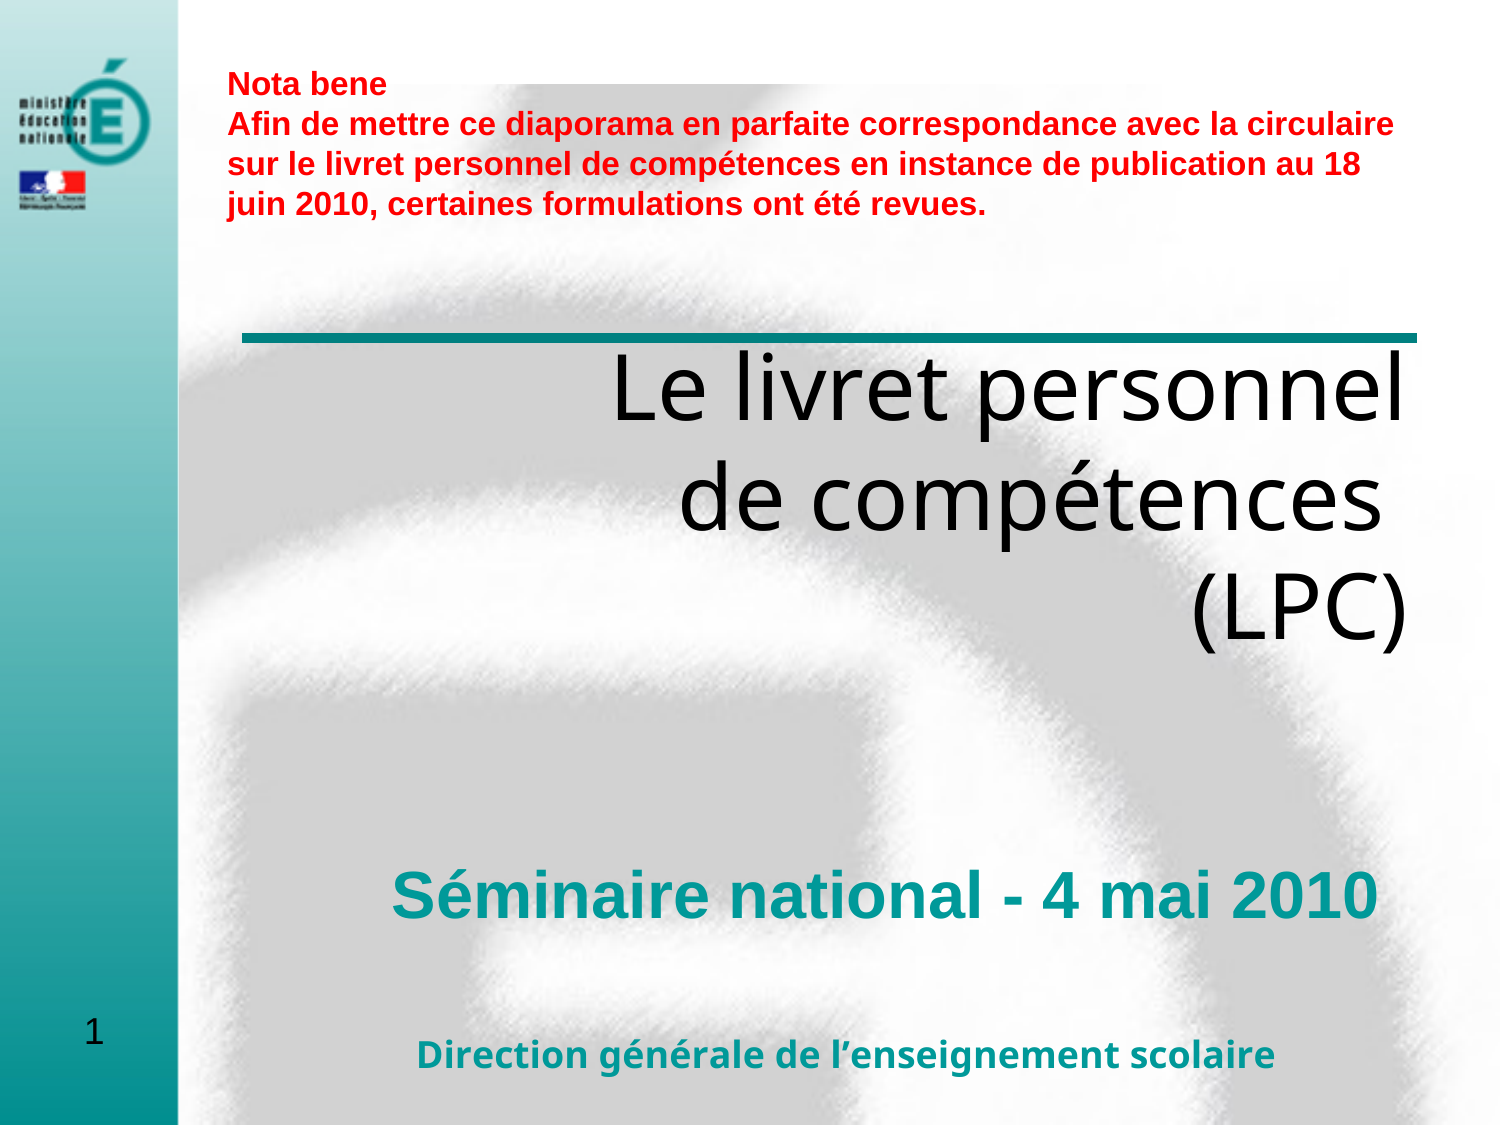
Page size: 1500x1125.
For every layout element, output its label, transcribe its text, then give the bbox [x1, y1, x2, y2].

text_box Nota bene Afin de mettre ce diaporama en parfaite correspondance avec la circulaire sur le livret personnel de compétences en instance de publication au 18 juin 2010, certaines formulations ont été revues. [212, 54, 1436, 230]
text_box Direction générale de l’enseignement scolaire [391, 1023, 1292, 1084]
title Le livret personnel de compétences (LPC) Séminaire national - 4 mai 2010 [206, 267, 1424, 1000]
text_box <numéro> [41, 999, 148, 1060]
picture [0, 0, 1500, 1125]
